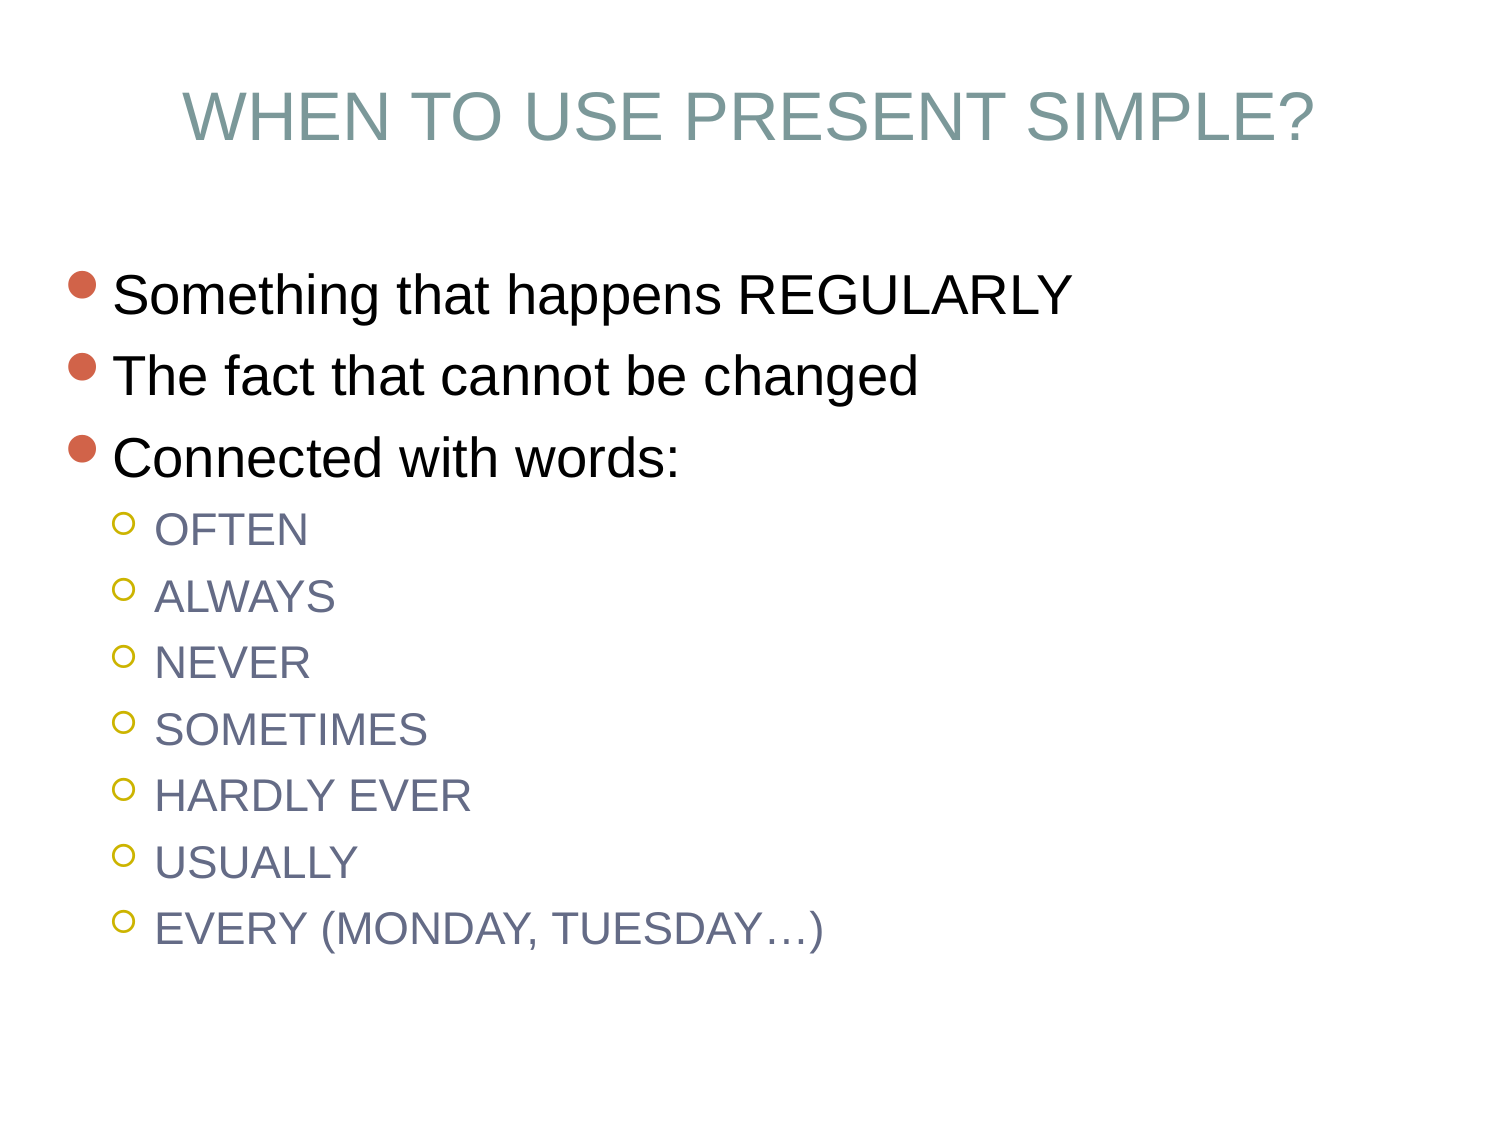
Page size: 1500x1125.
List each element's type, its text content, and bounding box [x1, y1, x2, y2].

title WHEN TO USE PRESENT SIMPLE? [49, 37, 1450, 162]
list Something that happens REGULARLY The fact that cannot be changed Connected with words: OFTEN ALWAYS NEVER SOMETIMES HARDLY EVER USUALLY EVERY (MONDAY, TUESDAY…) [49, 250, 1445, 1001]
